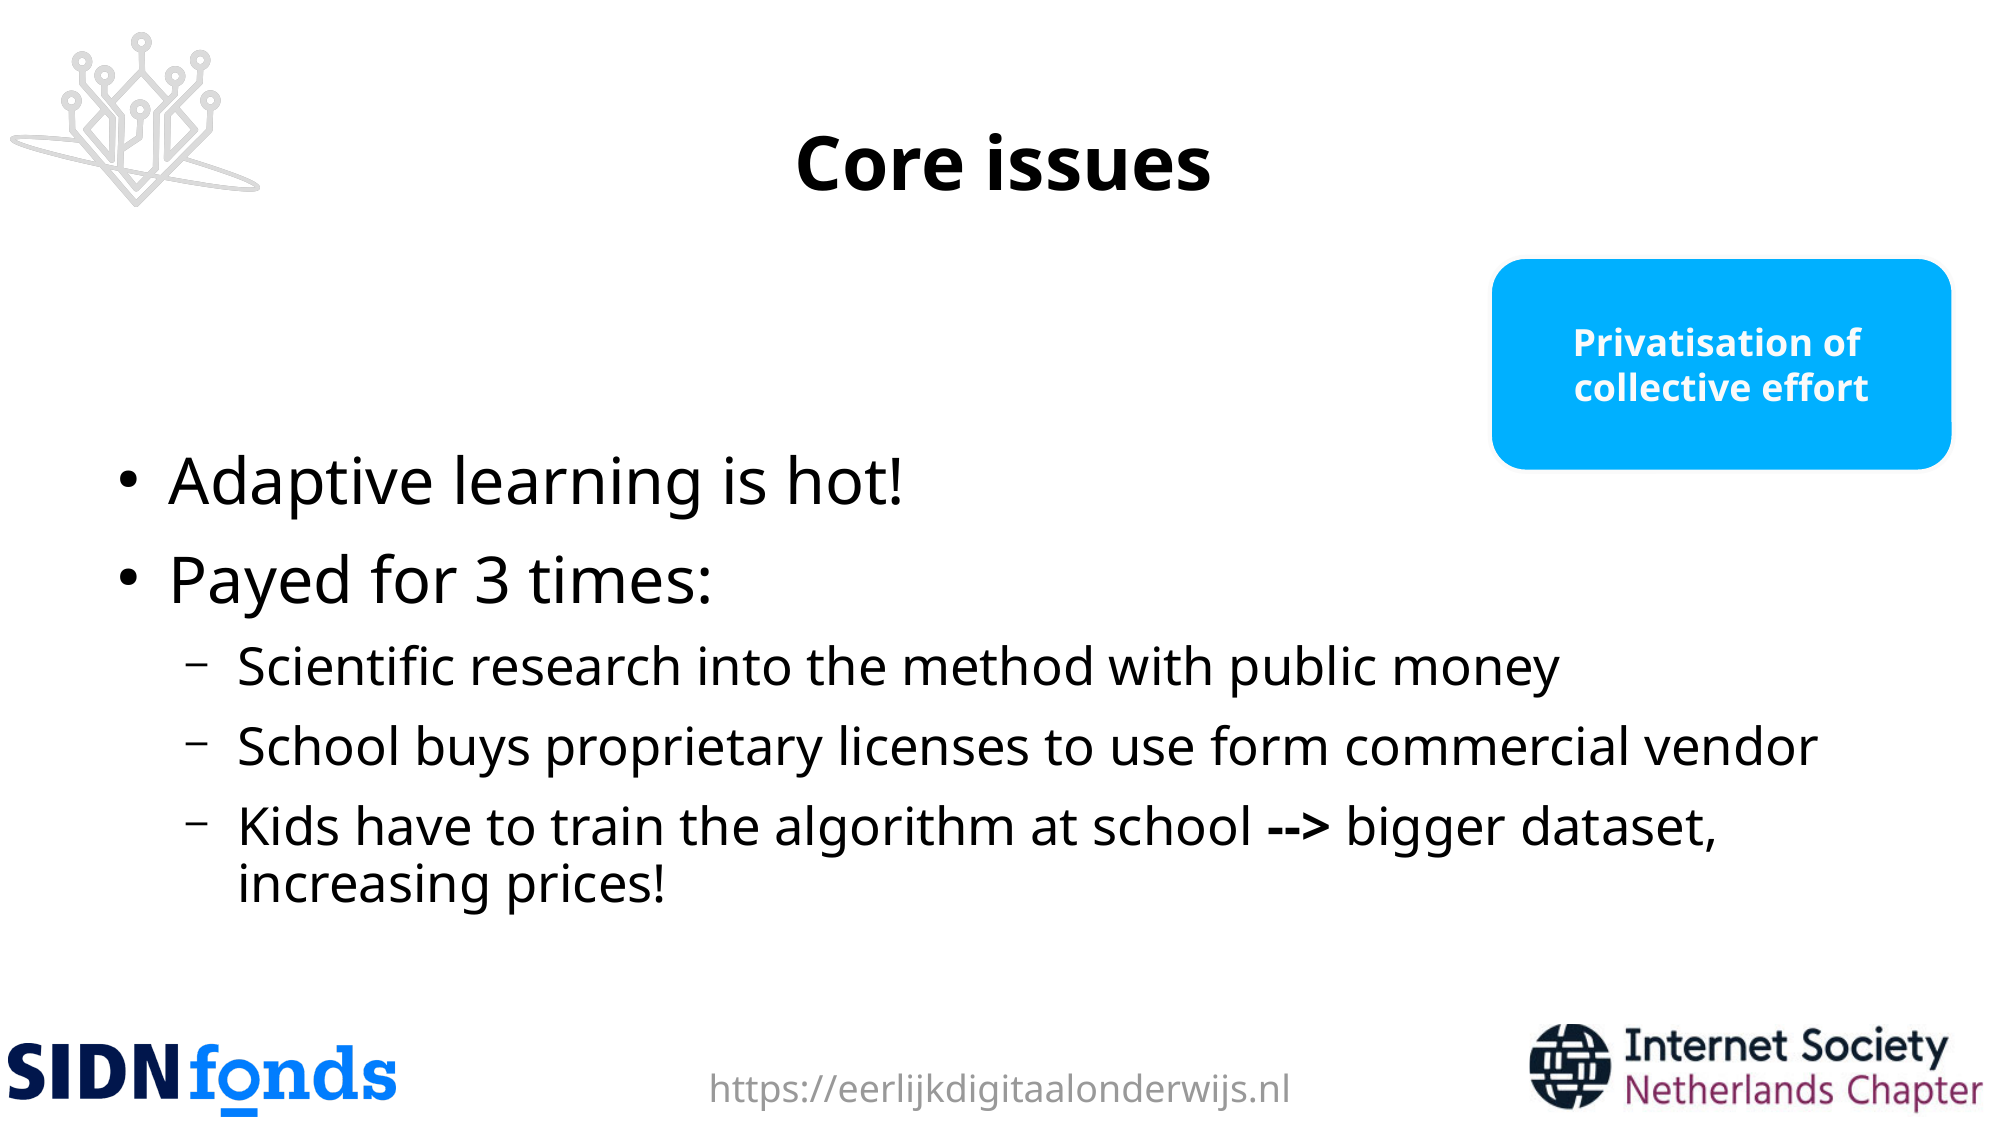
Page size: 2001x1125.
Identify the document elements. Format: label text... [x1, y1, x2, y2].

picture [1529, 1024, 1995, 1117]
text_box Privatisation of collective effort [1489, 256, 1954, 472]
text_box Core issues [0, 118, 2000, 295]
list Adaptive learning is hot! Payed for 3 times: Scientific research into the method with public money School buys proprietary licenses to use form commercial vendor Kids have to train the algorithm at school --> bigger dataset, increasing prices! [99, 263, 1890, 916]
picture [8, 1043, 396, 1117]
